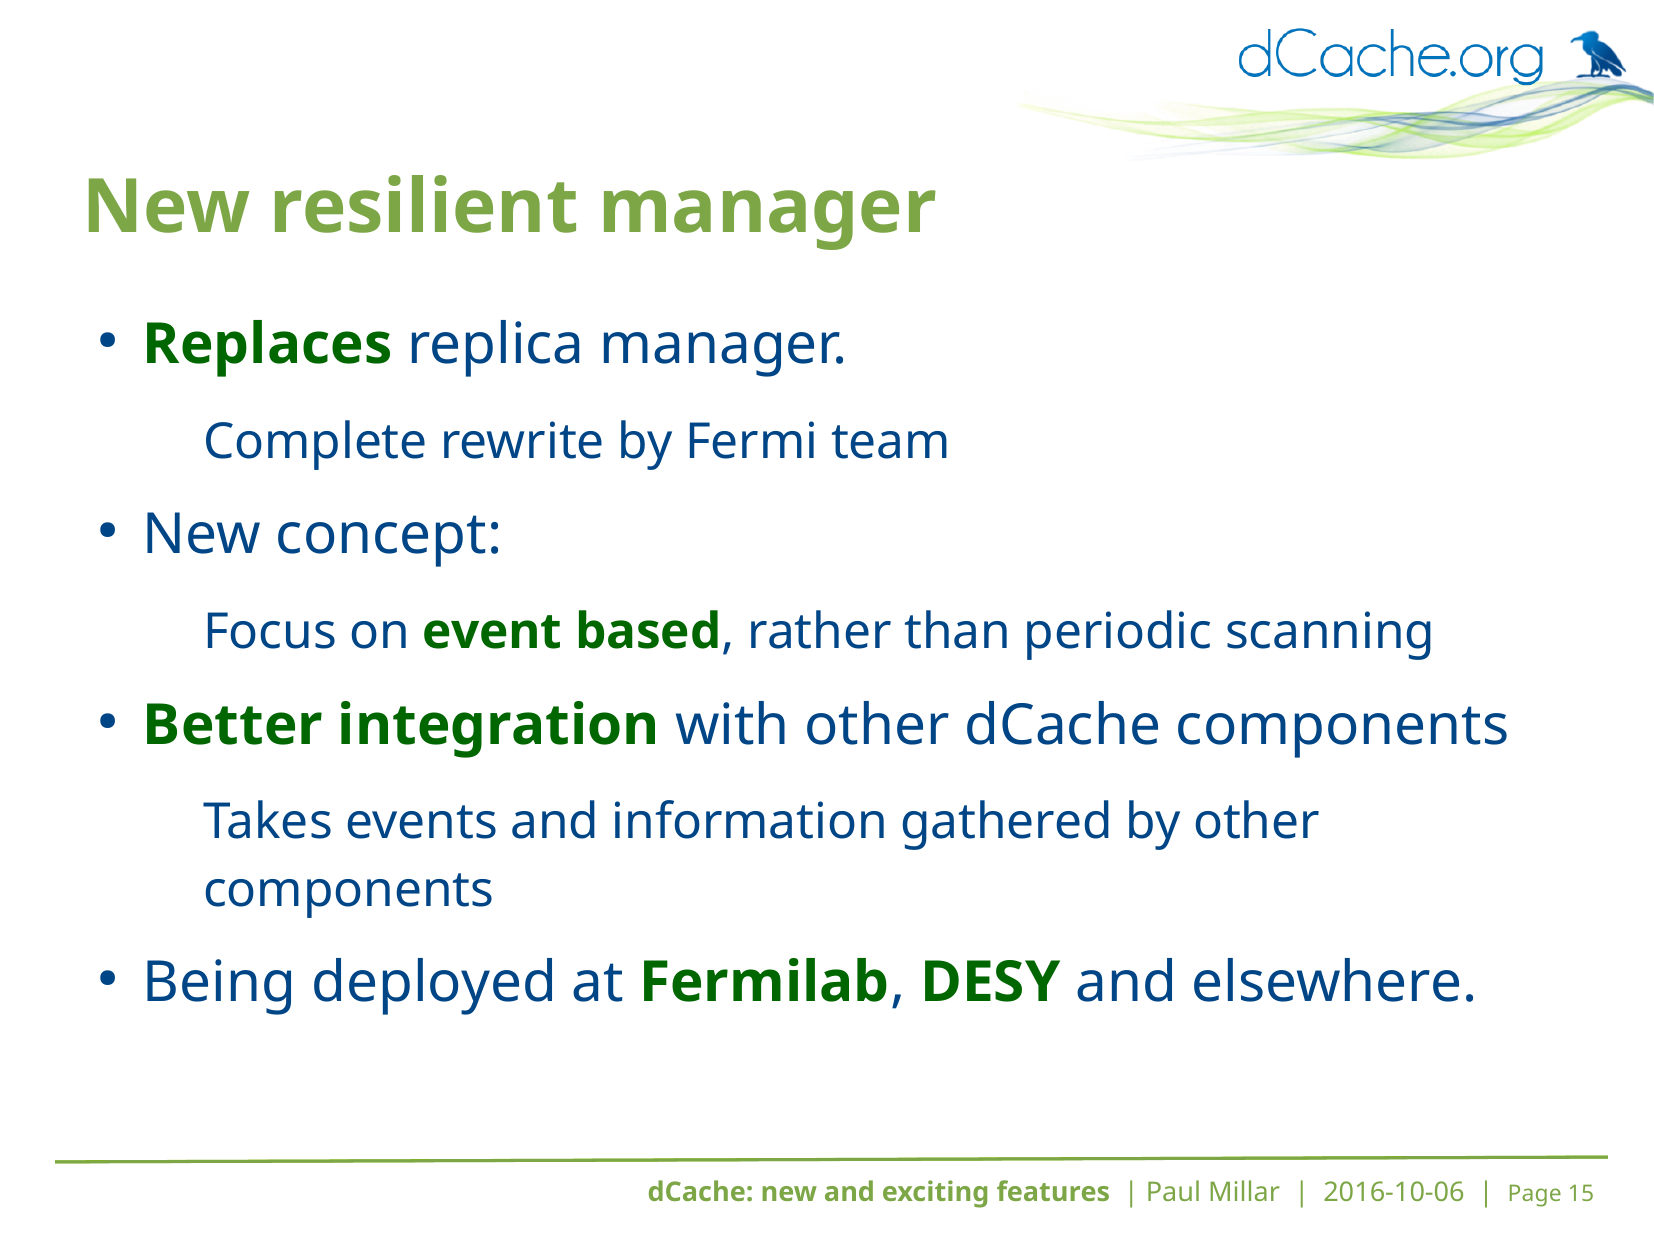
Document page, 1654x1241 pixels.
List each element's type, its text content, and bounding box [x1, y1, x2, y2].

title New resilient manager [82, 155, 1605, 252]
picture [956, 16, 1654, 169]
list Replaces replica manager. Complete rewrite by Fermi team New concept: Focus on event based, rather than periodic scanning Better integration with other dCache components Takes events and information gathered by other components Being deployed at Fermilab, DESY and elsewhere. [82, 302, 1571, 1023]
